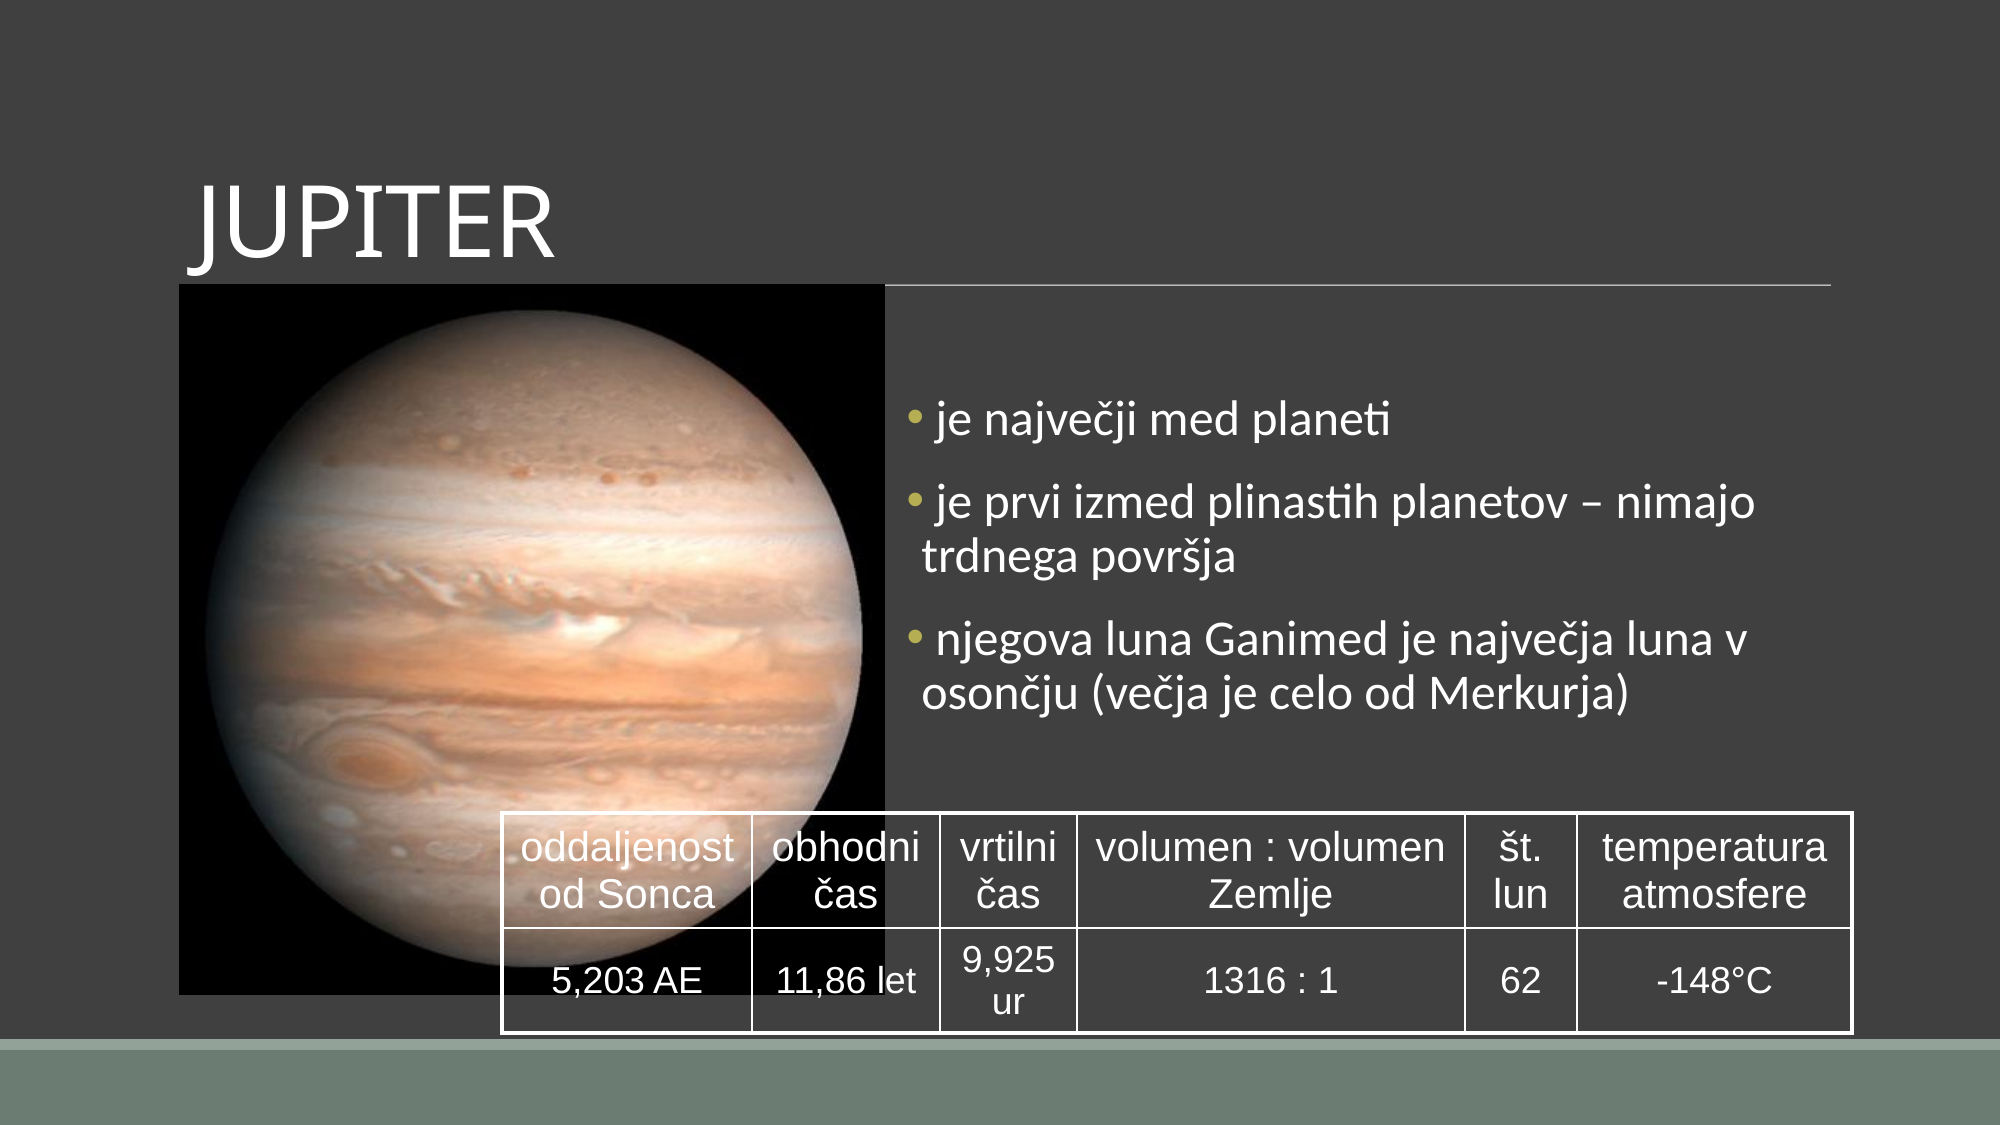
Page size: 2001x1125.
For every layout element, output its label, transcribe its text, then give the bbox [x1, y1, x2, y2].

table_header obhodni čas [753, 815, 939, 927]
list je največji med planeti je prvi izmed plinastih planetov – nimajo trdnega površja njegova luna Ganimed je največja luna v osončju (večja je celo od Merkurja) [906, 384, 1853, 774]
table_cell 1316 : 1 [1078, 929, 1464, 1031]
table_header vrtilni čas [941, 815, 1076, 927]
table_cell 62 [1466, 929, 1576, 1031]
title JUPITER [180, 47, 1830, 285]
table_cell 11,86 let [753, 929, 939, 1031]
table_cell 9,925 ur [941, 929, 1076, 1031]
table_cell -148°C [1578, 929, 1850, 1031]
table_header volumen : volumen Zemlje [1078, 815, 1464, 927]
table_cell 5,203 AE [504, 929, 751, 1031]
table_header oddaljenost od Sonca [504, 815, 751, 927]
table_header temperatura atmosfere [1578, 815, 1850, 927]
table_header št. lun [1466, 815, 1576, 927]
text_box [180, 284, 885, 994]
